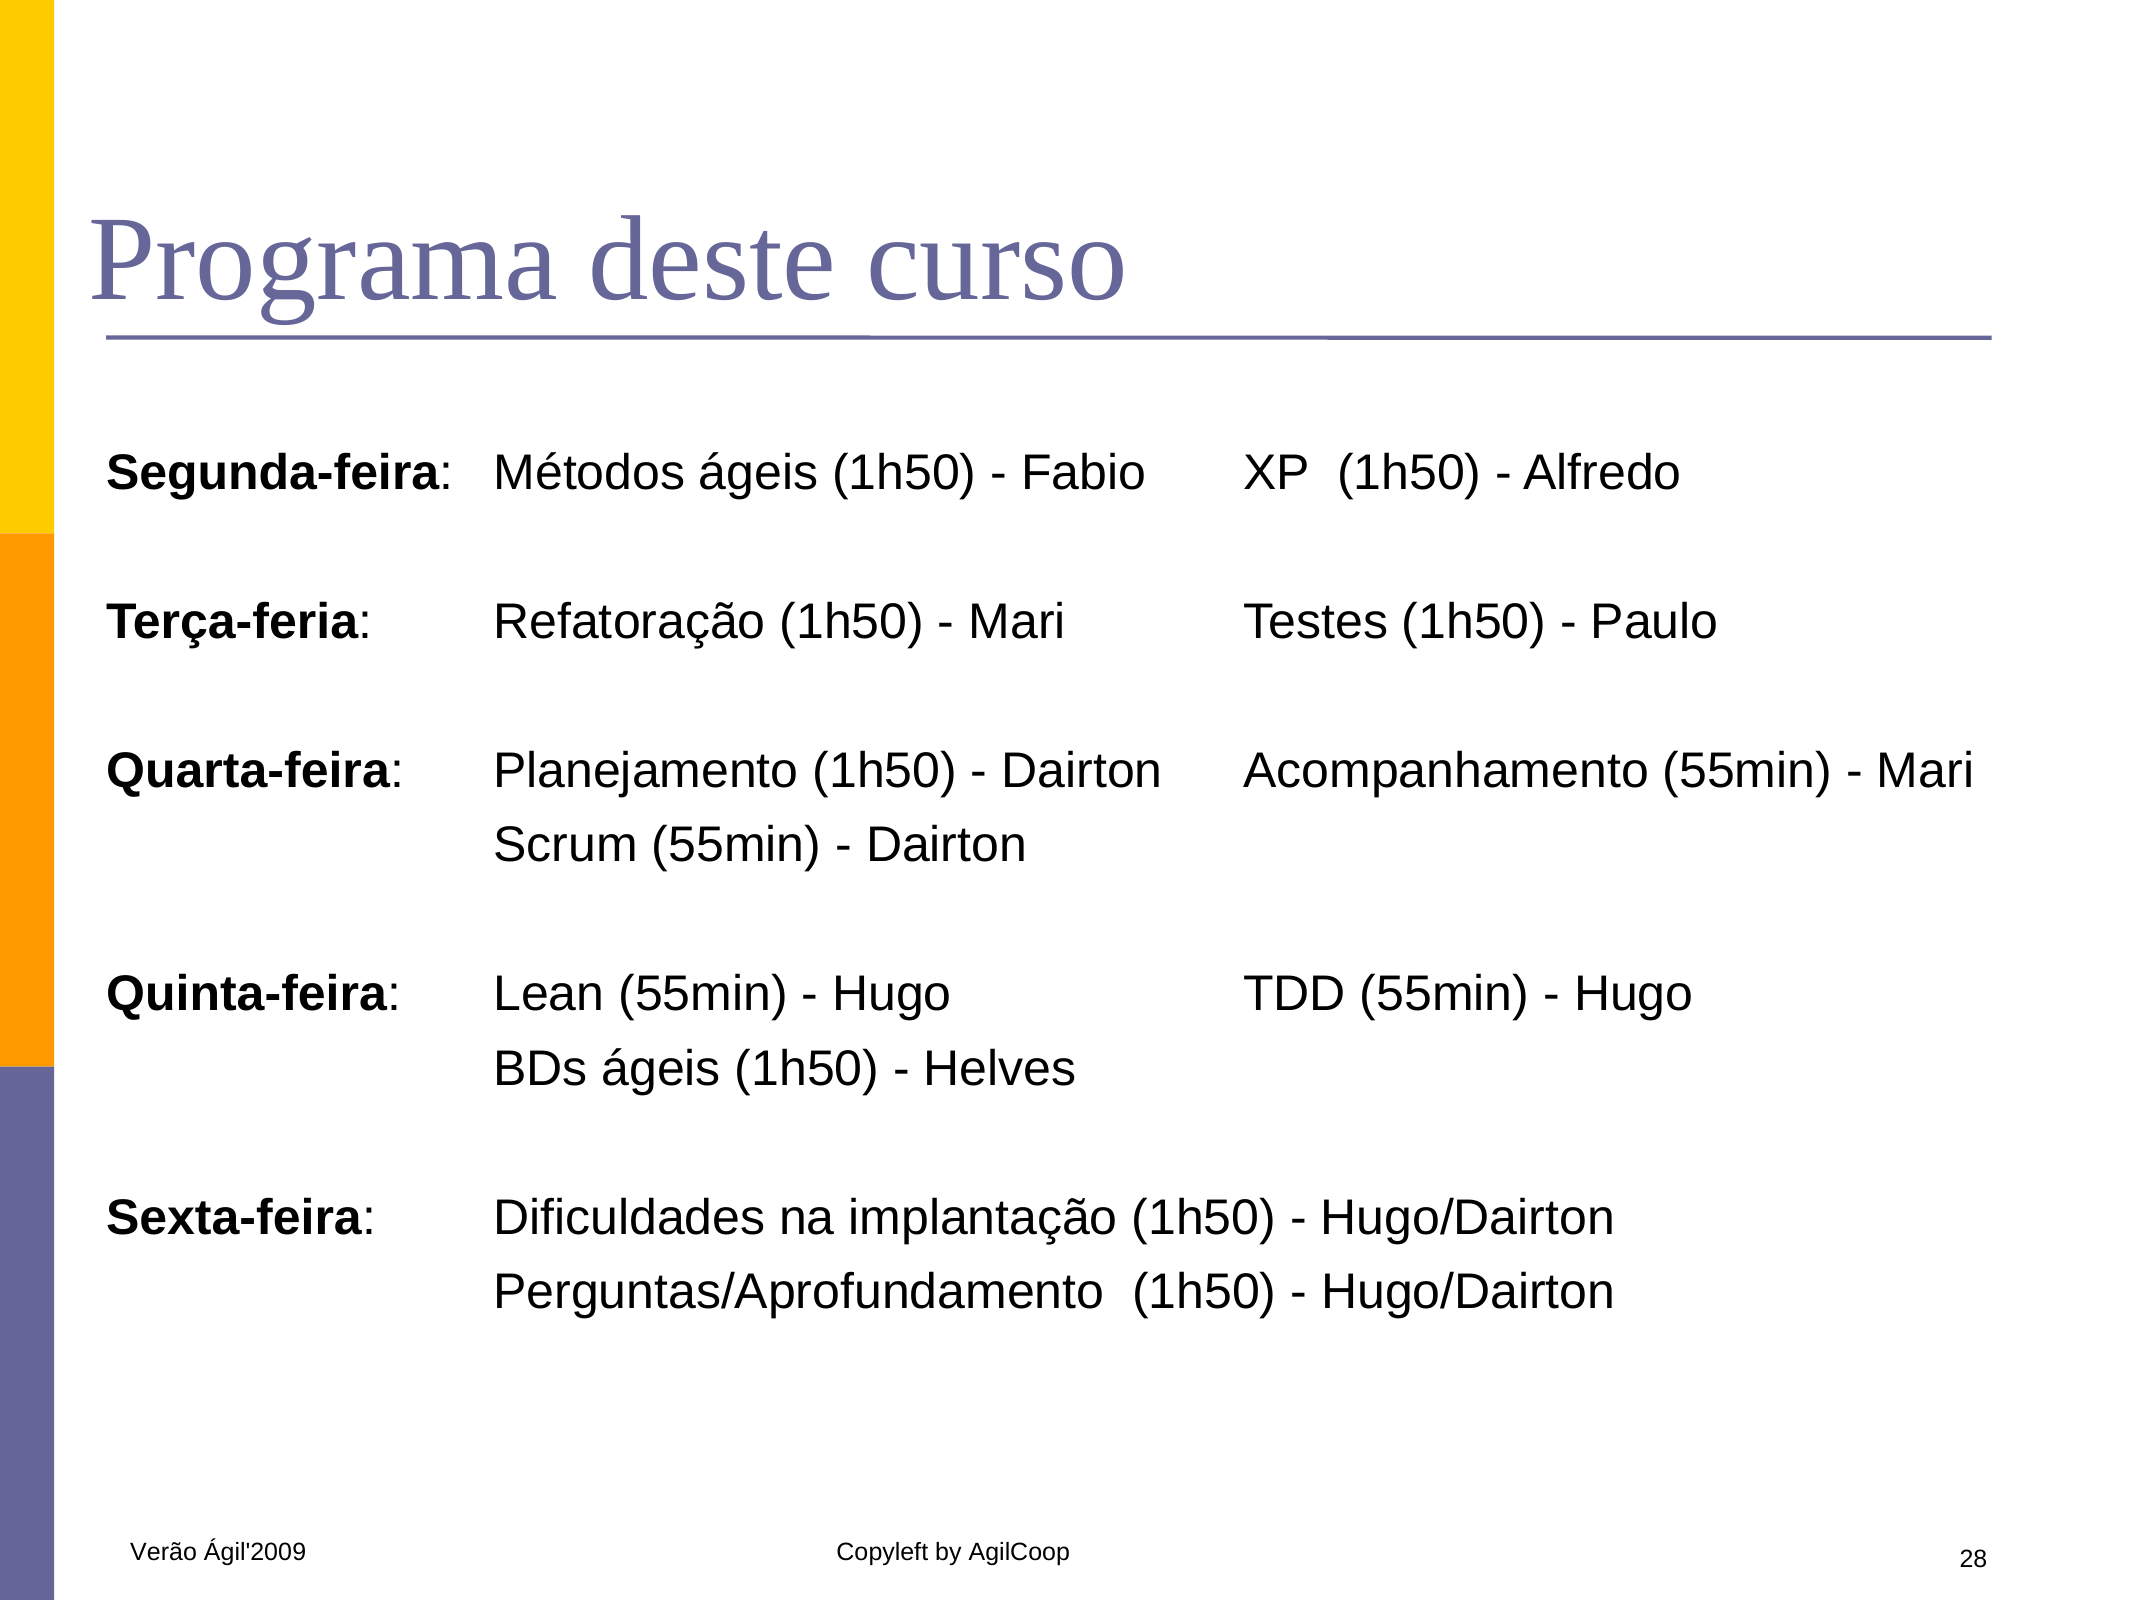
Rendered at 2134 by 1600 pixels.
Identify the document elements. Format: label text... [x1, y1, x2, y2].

text_box [0, 0, 55, 1600]
text_box Copyleft by AgilCoop [827, 1535, 1271, 1582]
text_box Verão Ágil'2009 [120, 1535, 438, 1582]
title Programa deste curso [70, 0, 2134, 334]
list Segunda-feira: Métodos ágeis (1h50) - Fabio XP (1h50) - Alfredo Terça-feria: Refatoração (1h50) - Mari Testes (1h50) - Paulo Quarta-feira: Planejamento (1h50) - Dairton Acompanhamento (55min) - Mari Scrum (55min) - Dairton Quinta-feira: Lean (55min) - Hugo TDD (55min) - Hugo BDs ágeis (1h50) - Helves Sexta-feira: Dificuldades na implantação (1h50) - Hugo/Dairton Perguntas/Aprofundamento (1h50) - Hugo/Dairton [106, 369, 2028, 1375]
